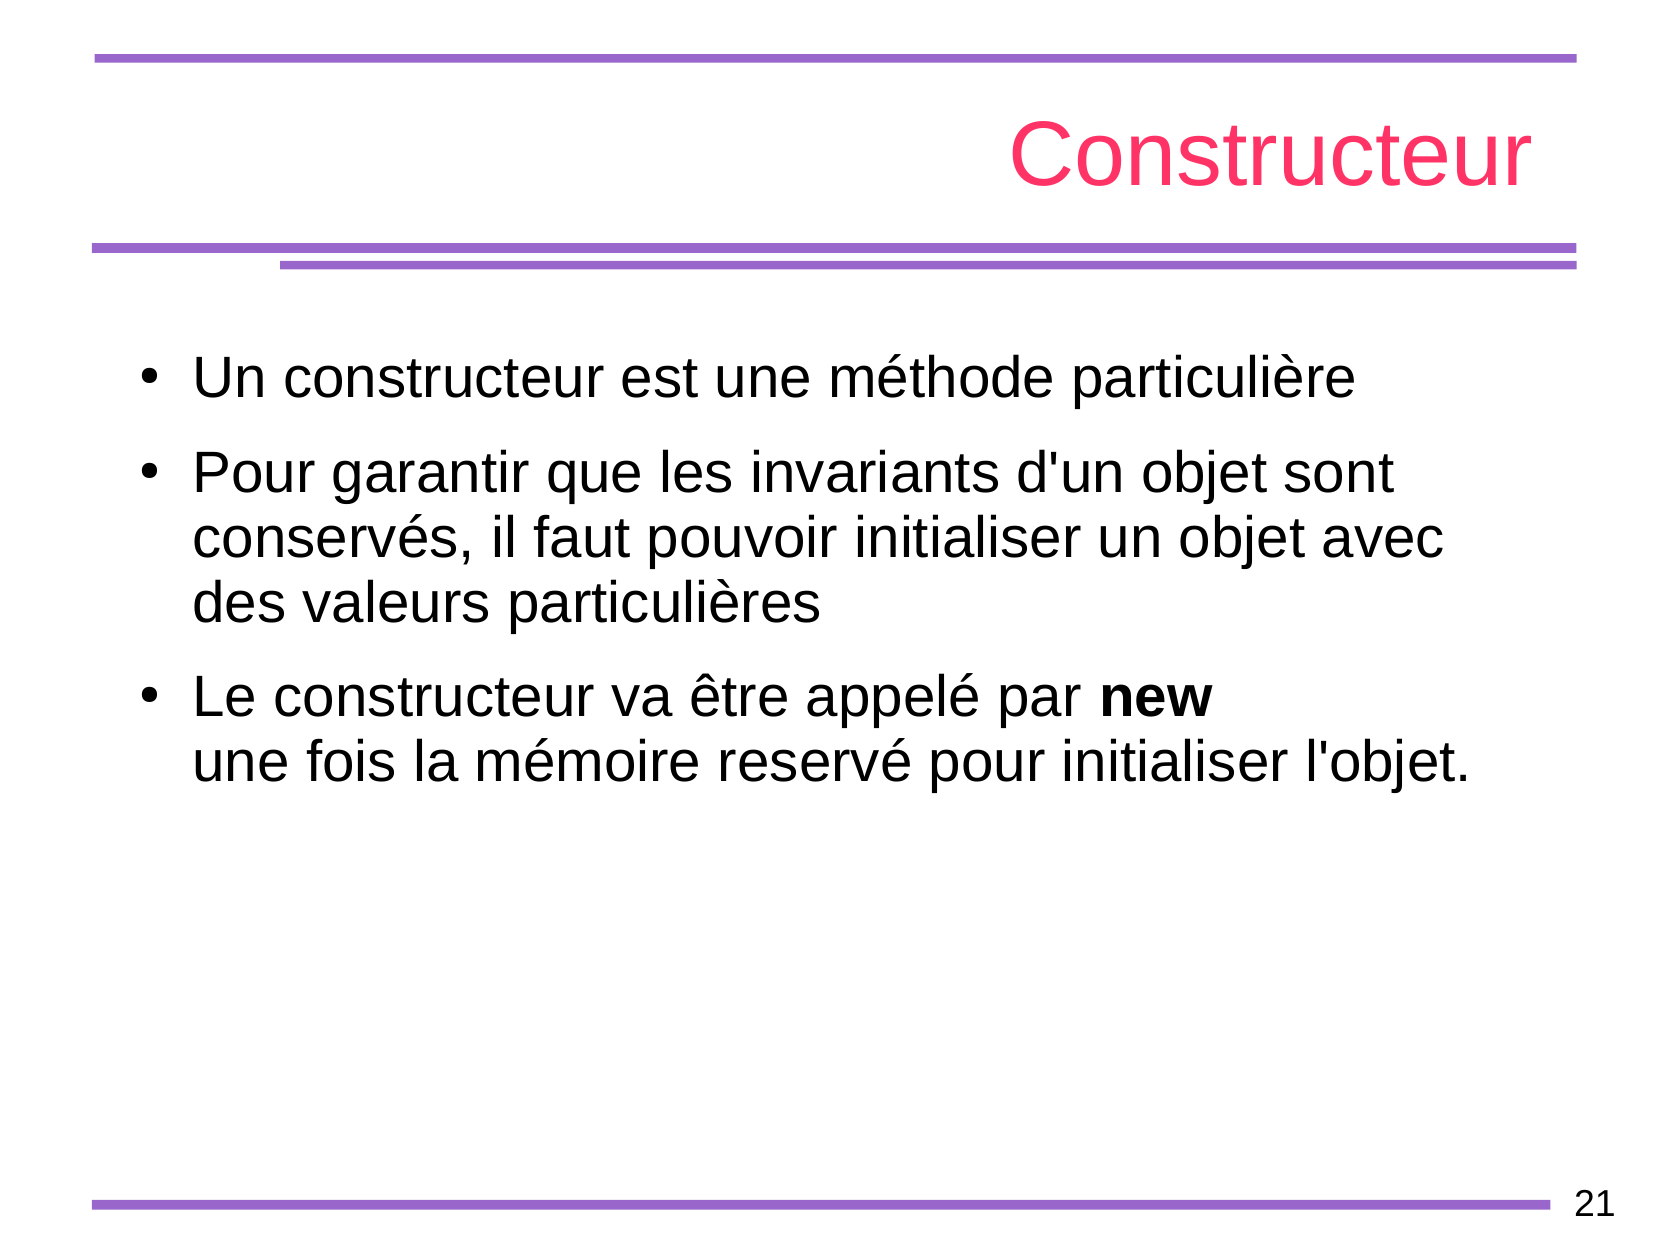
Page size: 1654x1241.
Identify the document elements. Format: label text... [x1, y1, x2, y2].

title Constructeur [121, 49, 1534, 257]
list Un constructeur est une méthode particulière Pour garantir que les invariants d'un objet sont conservés, il faut pouvoir initialiser un objet avec des valeurs particulières Le constructeur va être appelé par new une fois la mémoire reservé pour initialiser l'objet. [121, 344, 1534, 1127]
